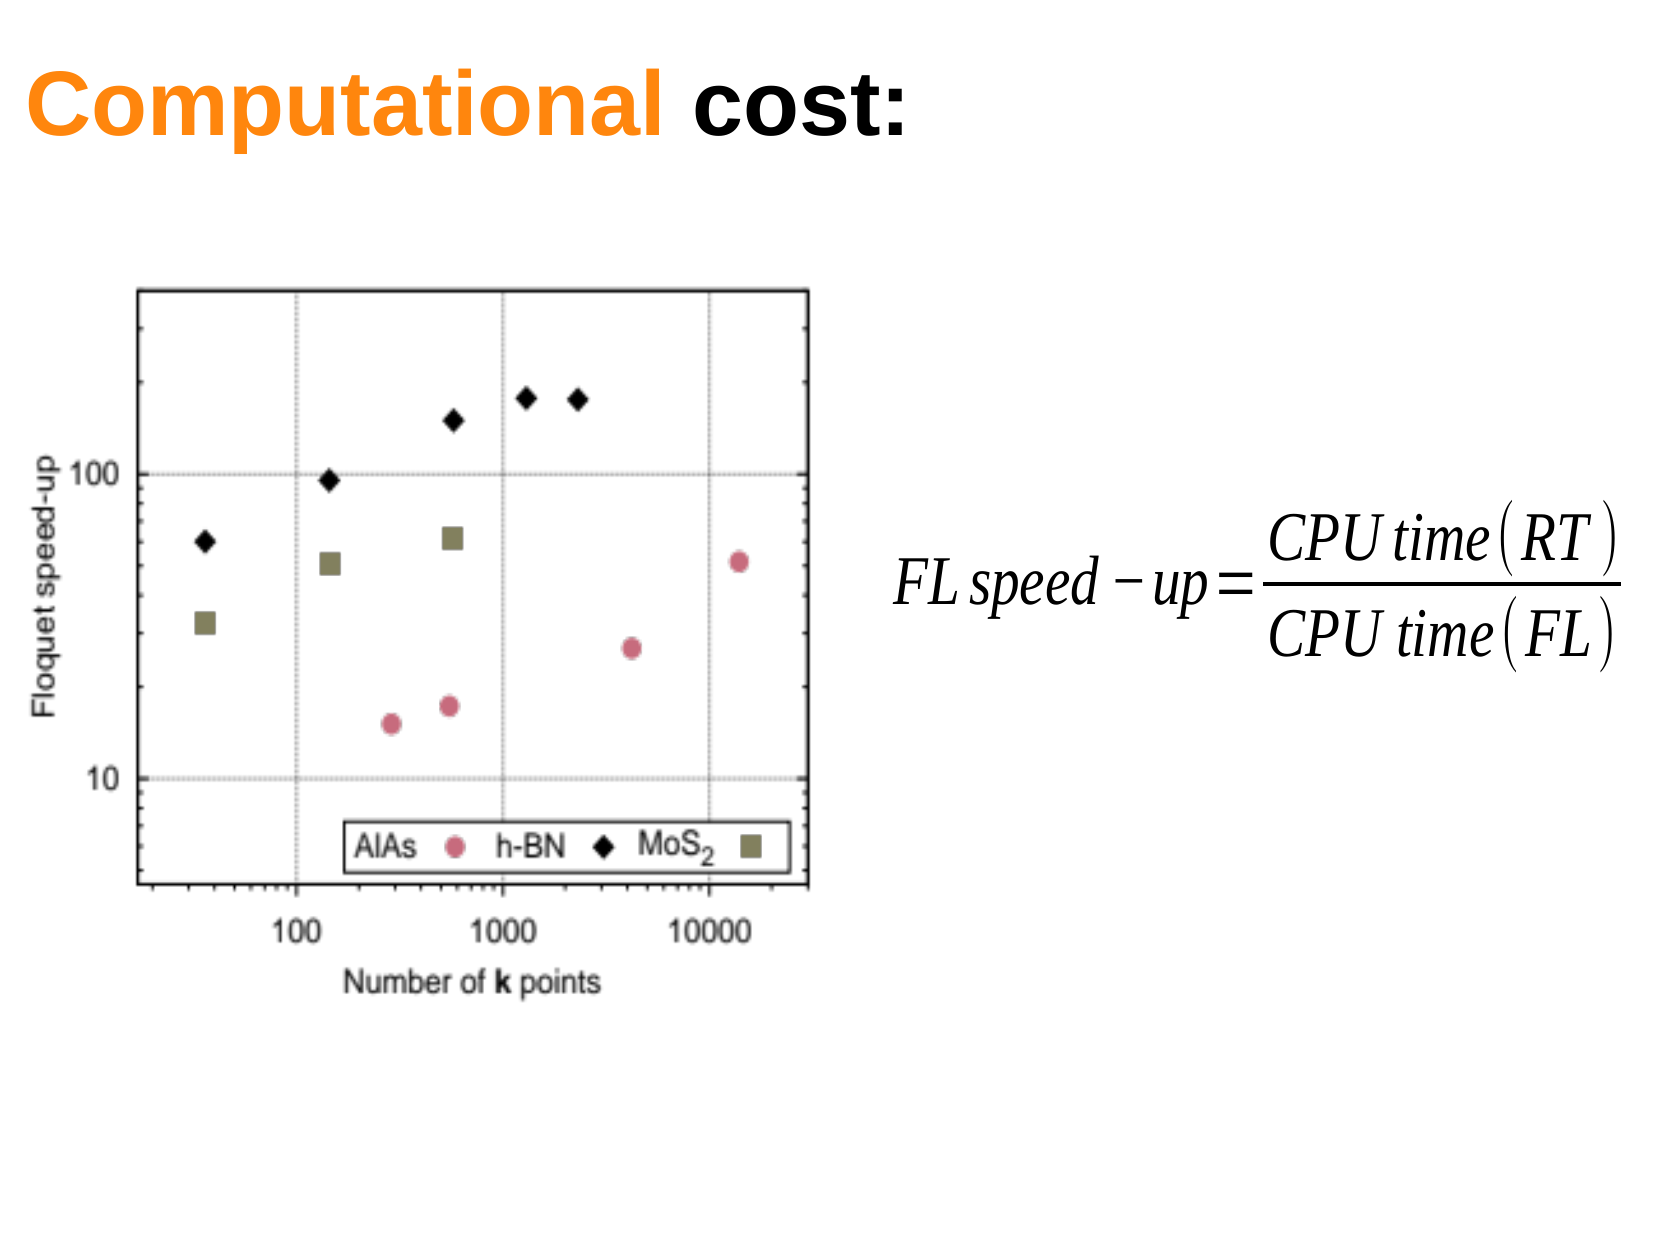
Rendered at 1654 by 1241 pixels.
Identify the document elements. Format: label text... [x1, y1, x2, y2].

picture [7, 255, 859, 1006]
title Computational cost: [10, 0, 1437, 211]
chart [875, 495, 1637, 676]
